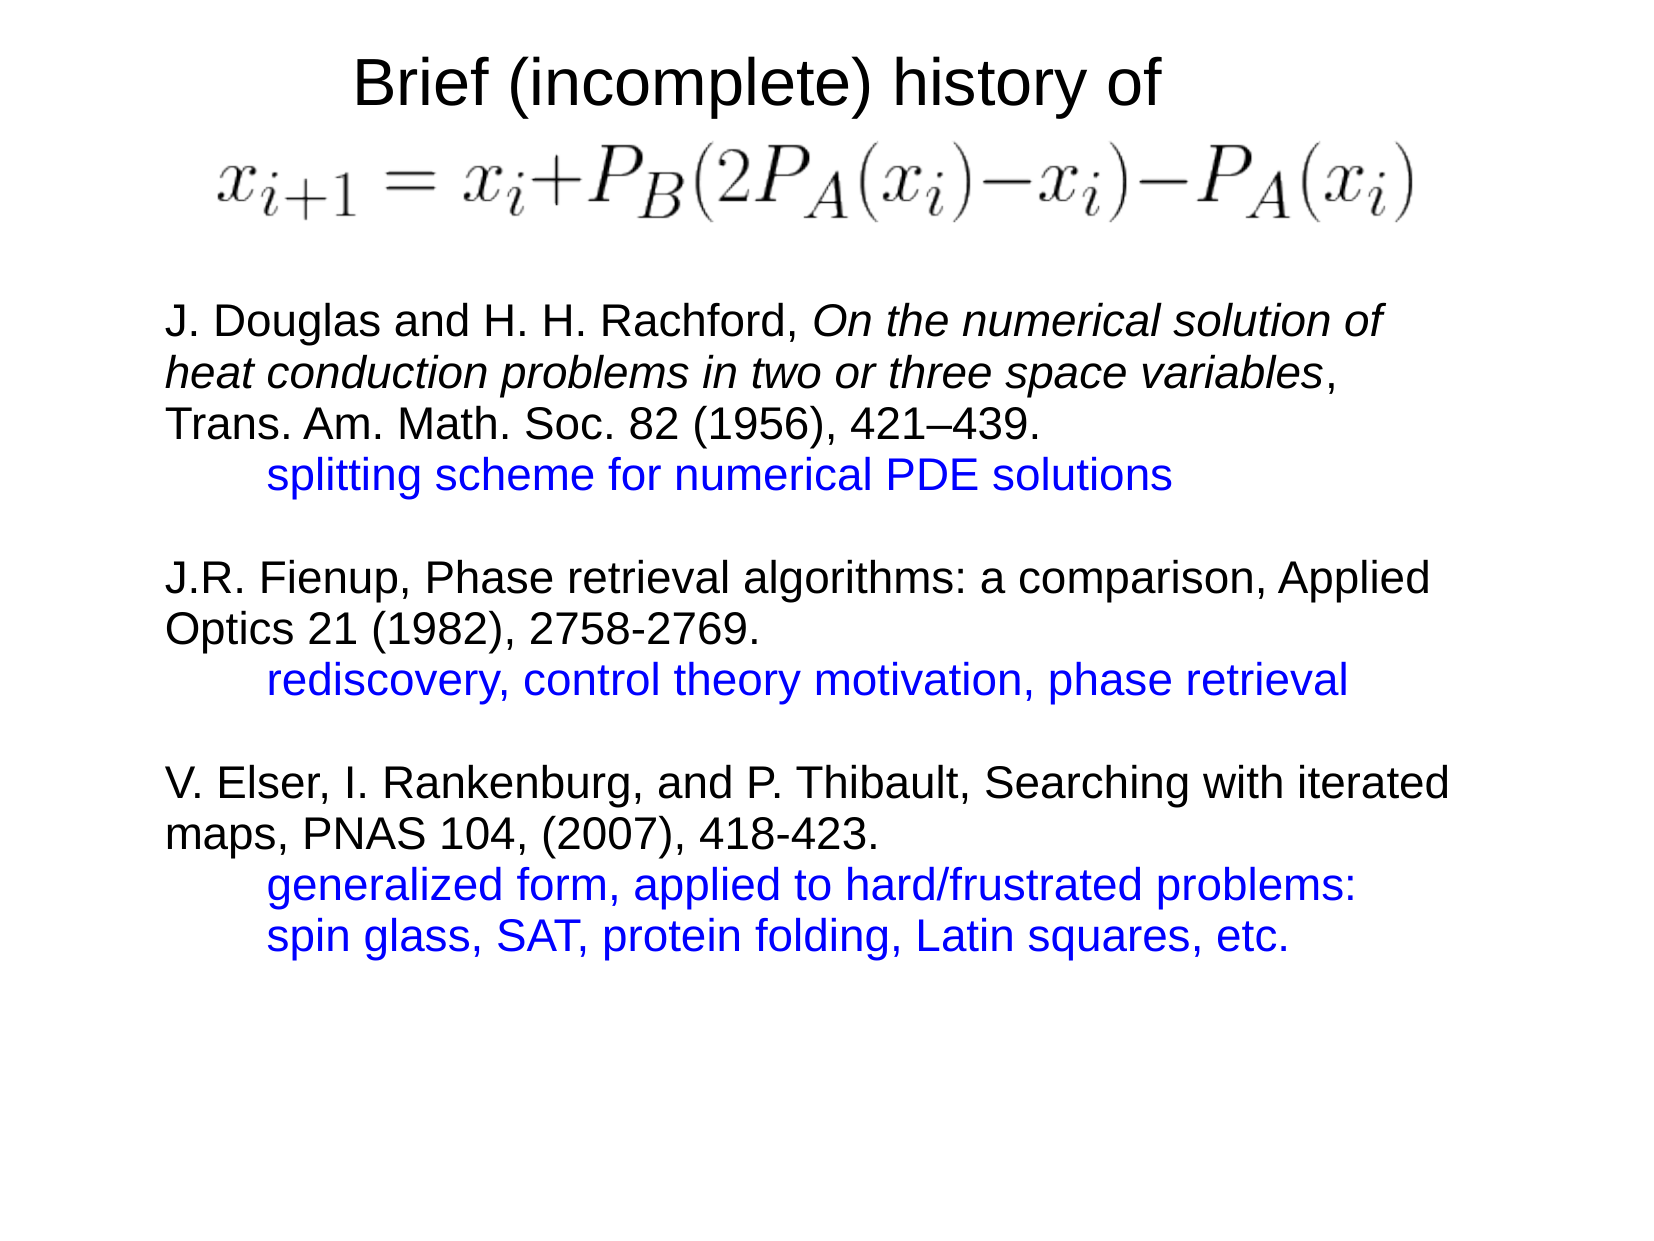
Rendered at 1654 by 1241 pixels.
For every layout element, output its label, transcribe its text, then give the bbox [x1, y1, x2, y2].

text_box Brief (incomplete) history of [337, 37, 1201, 128]
text_box J. Douglas and H. H. Rachford, On the numerical solution of heat conduction problems in two or three space variables, Trans. Am. Math. Soc. 82 (1956), 421–439. splitting scheme for numerical PDE solutions J.R. Fienup, Phase retrieval algorithms: a comparison, Applied Optics 21 (1982), 2758-2769. rediscovery, control theory motivation, phase retrieval V. Elser, I. Rankenburg, and P. Thibault, Searching with iterated maps, PNAS 104, (2007), 418-423. generalized form, applied to hard/frustrated problems: spin glass, SAT, protein folding, Latin squares, etc. [150, 287, 1576, 970]
picture [216, 139, 1415, 226]
